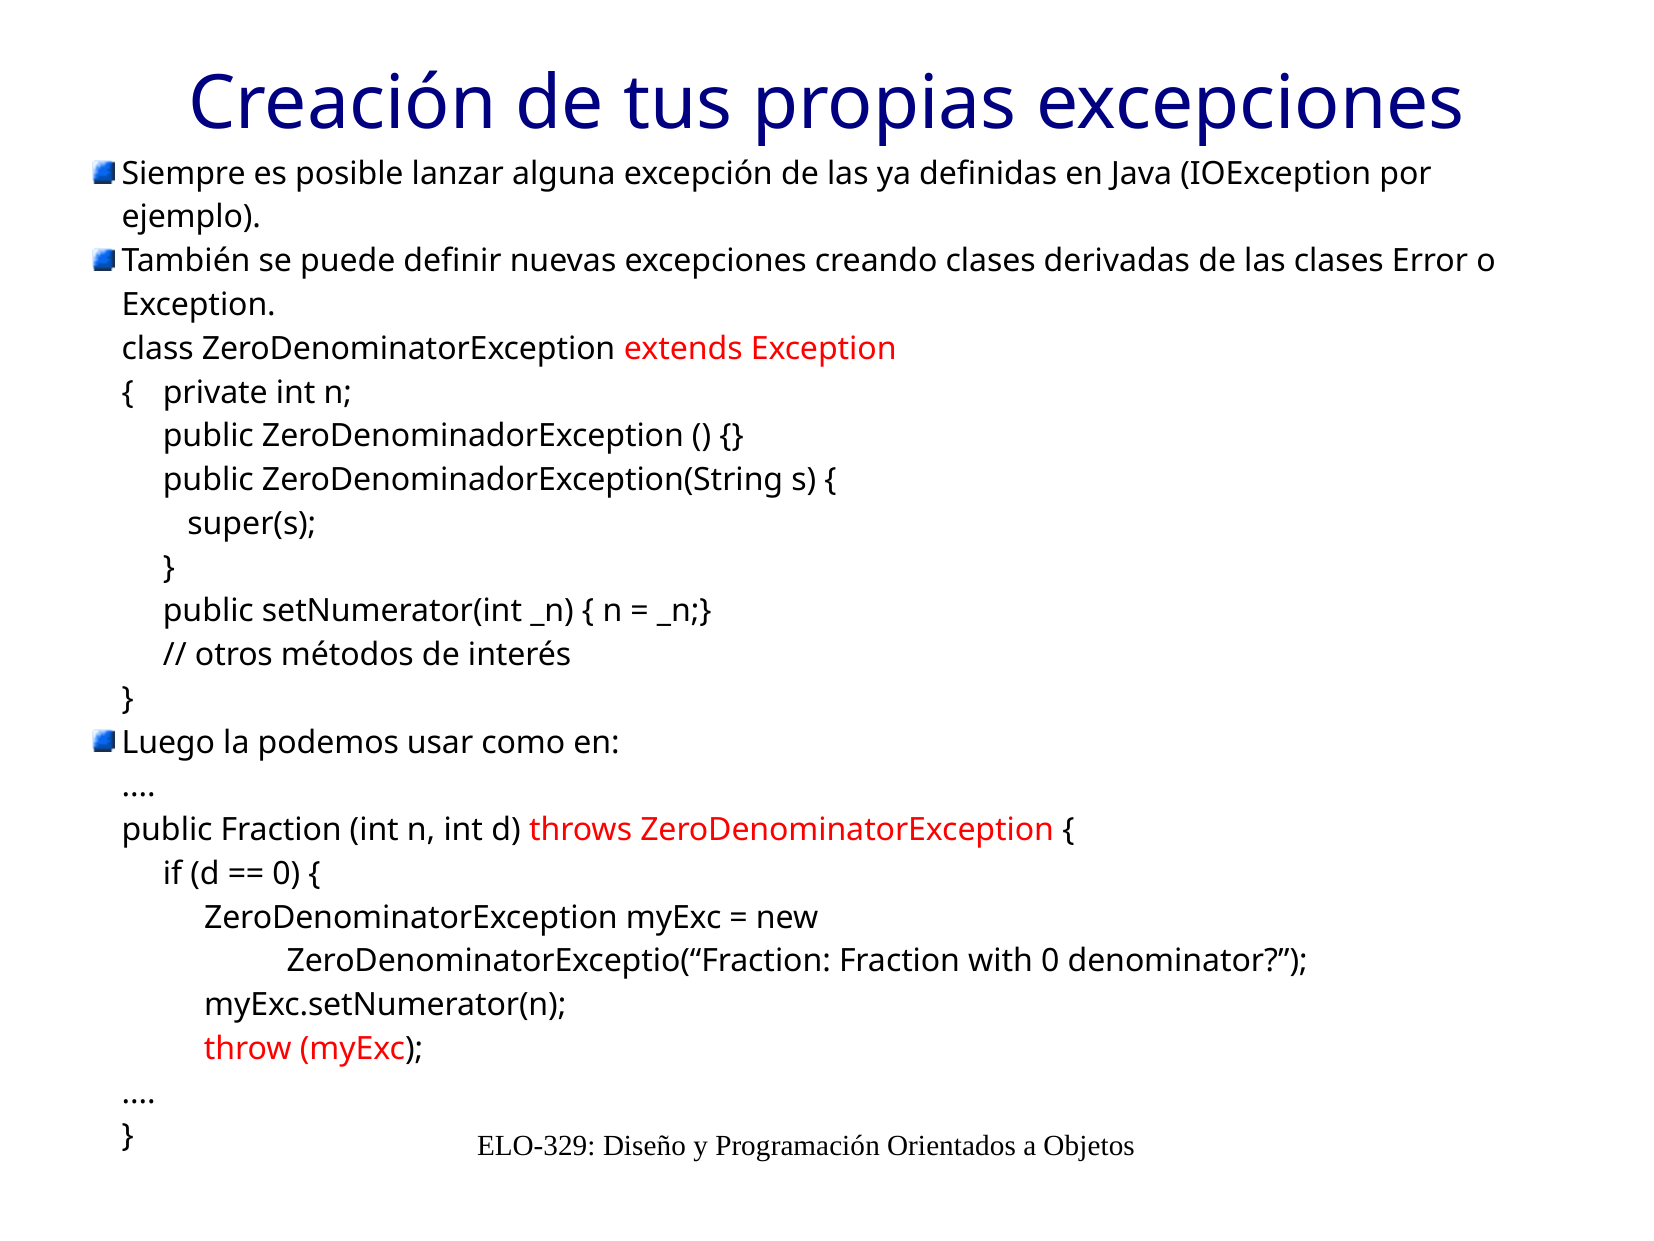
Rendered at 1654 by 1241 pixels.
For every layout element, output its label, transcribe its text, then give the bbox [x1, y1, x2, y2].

title Creación de tus propias excepciones [82, 50, 1571, 149]
list Siempre es posible lanzar alguna excepción de las ya definidas en Java (IOException por ejemplo). También se puede definir nuevas excepciones creando clases derivadas de las clases Error o Exception. class ZeroDenominatorException extends Exception { private int n; public ZeroDenominadorException () {} public ZeroDenominadorException(String s) { super(s); } public setNumerator(int _n) { n = _n;} // otros métodos de interés } Luego la podemos usar como en: .... public Fraction (int n, int d) throws ZeroDenominatorException { if (d == 0) { ZeroDenominatorException myExc = new ZeroDenominatorExceptio(“Fraction: Fraction with 0 denominator?”); myExc.setNumerator(n); throw (myExc); .... } [82, 150, 1571, 1163]
